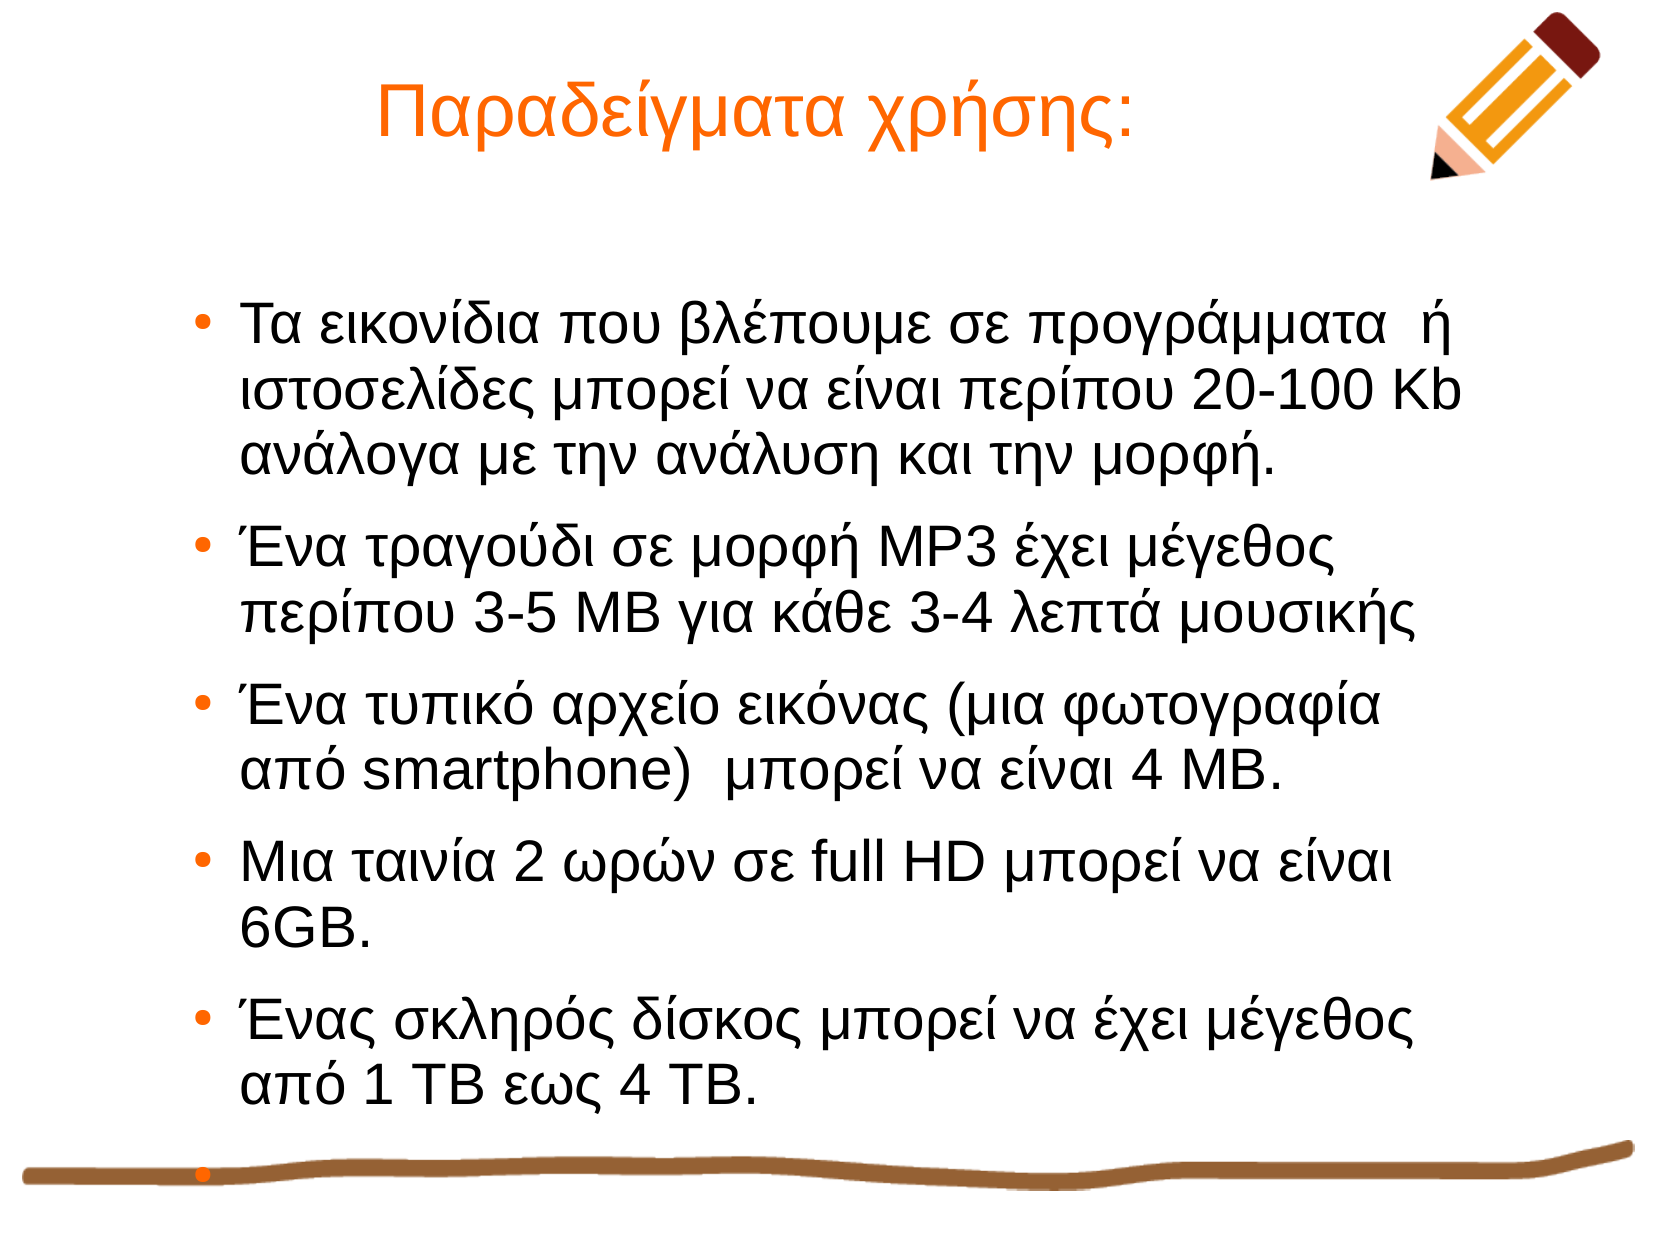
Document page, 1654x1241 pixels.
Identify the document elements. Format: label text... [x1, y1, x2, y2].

picture [1430, 12, 1601, 181]
picture [22, 1140, 1635, 1191]
title Παραδείγματα χρήσης: [82, 49, 1430, 172]
list Τα εικονίδια που βλέπουμε σε προγράμματα ή ιστοσελίδες μπορεί να είναι περίπου 20-100 Kb ανάλογα με την ανάλυση και την μορφή. Ένα τραγούδι σε μορφή MP3 έχει μέγεθος περίπου 3-5 MB για κάθε 3-4 λεπτά μουσικής Ένα τυπικό αρχείο εικόνας (μια φωτογραφία από smartphone) μπορεί να είναι 4 MB. Μια ταινία 2 ωρών σε full HD μπορεί να είναι 6GB. Ένας σκληρός δίσκος μπορεί να έχει μέγεθος από 1 TB εως 4 TB. [177, 290, 1501, 1122]
